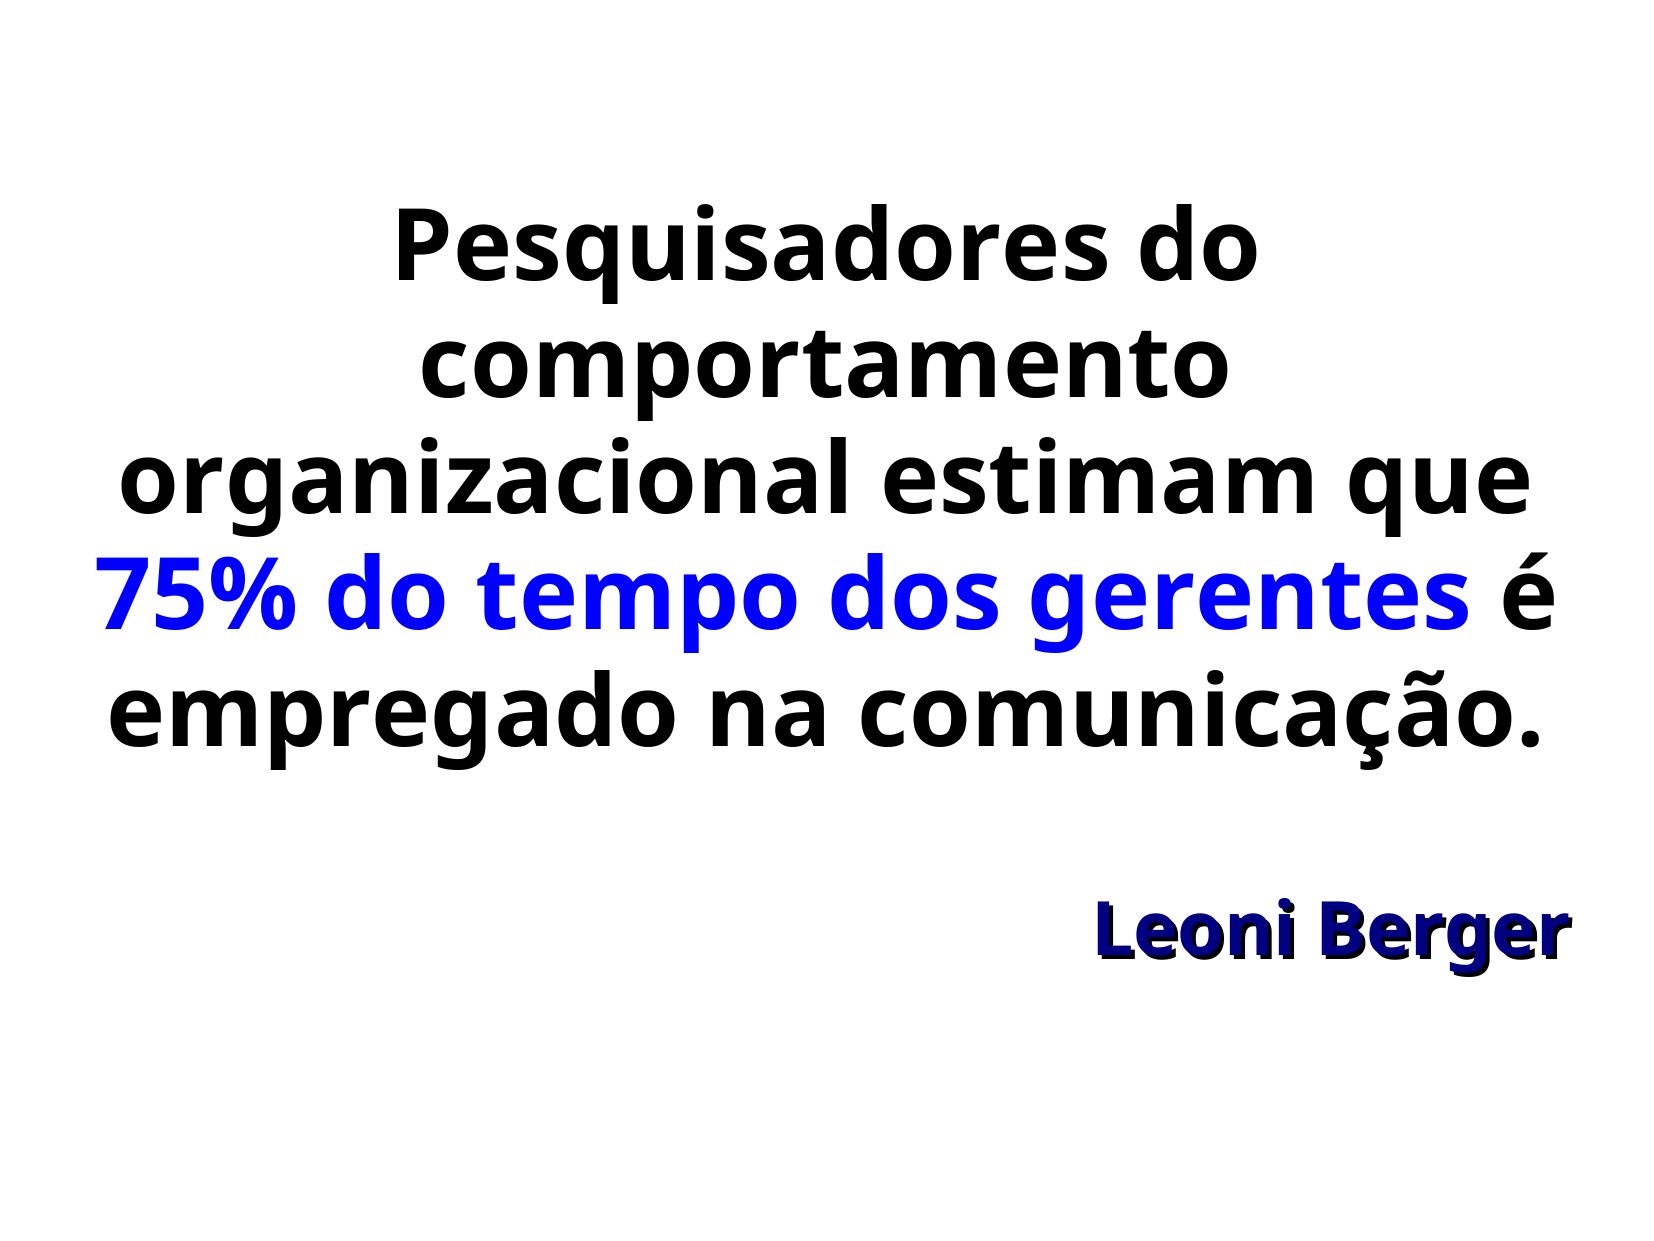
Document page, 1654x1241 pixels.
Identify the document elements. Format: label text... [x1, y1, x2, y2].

text_box Pesquisadores do comportamento organizacional estimam que 75% do tempo dos gerentes é empregado na comunicação. Leoni Berger [82, 56, 1571, 1102]
